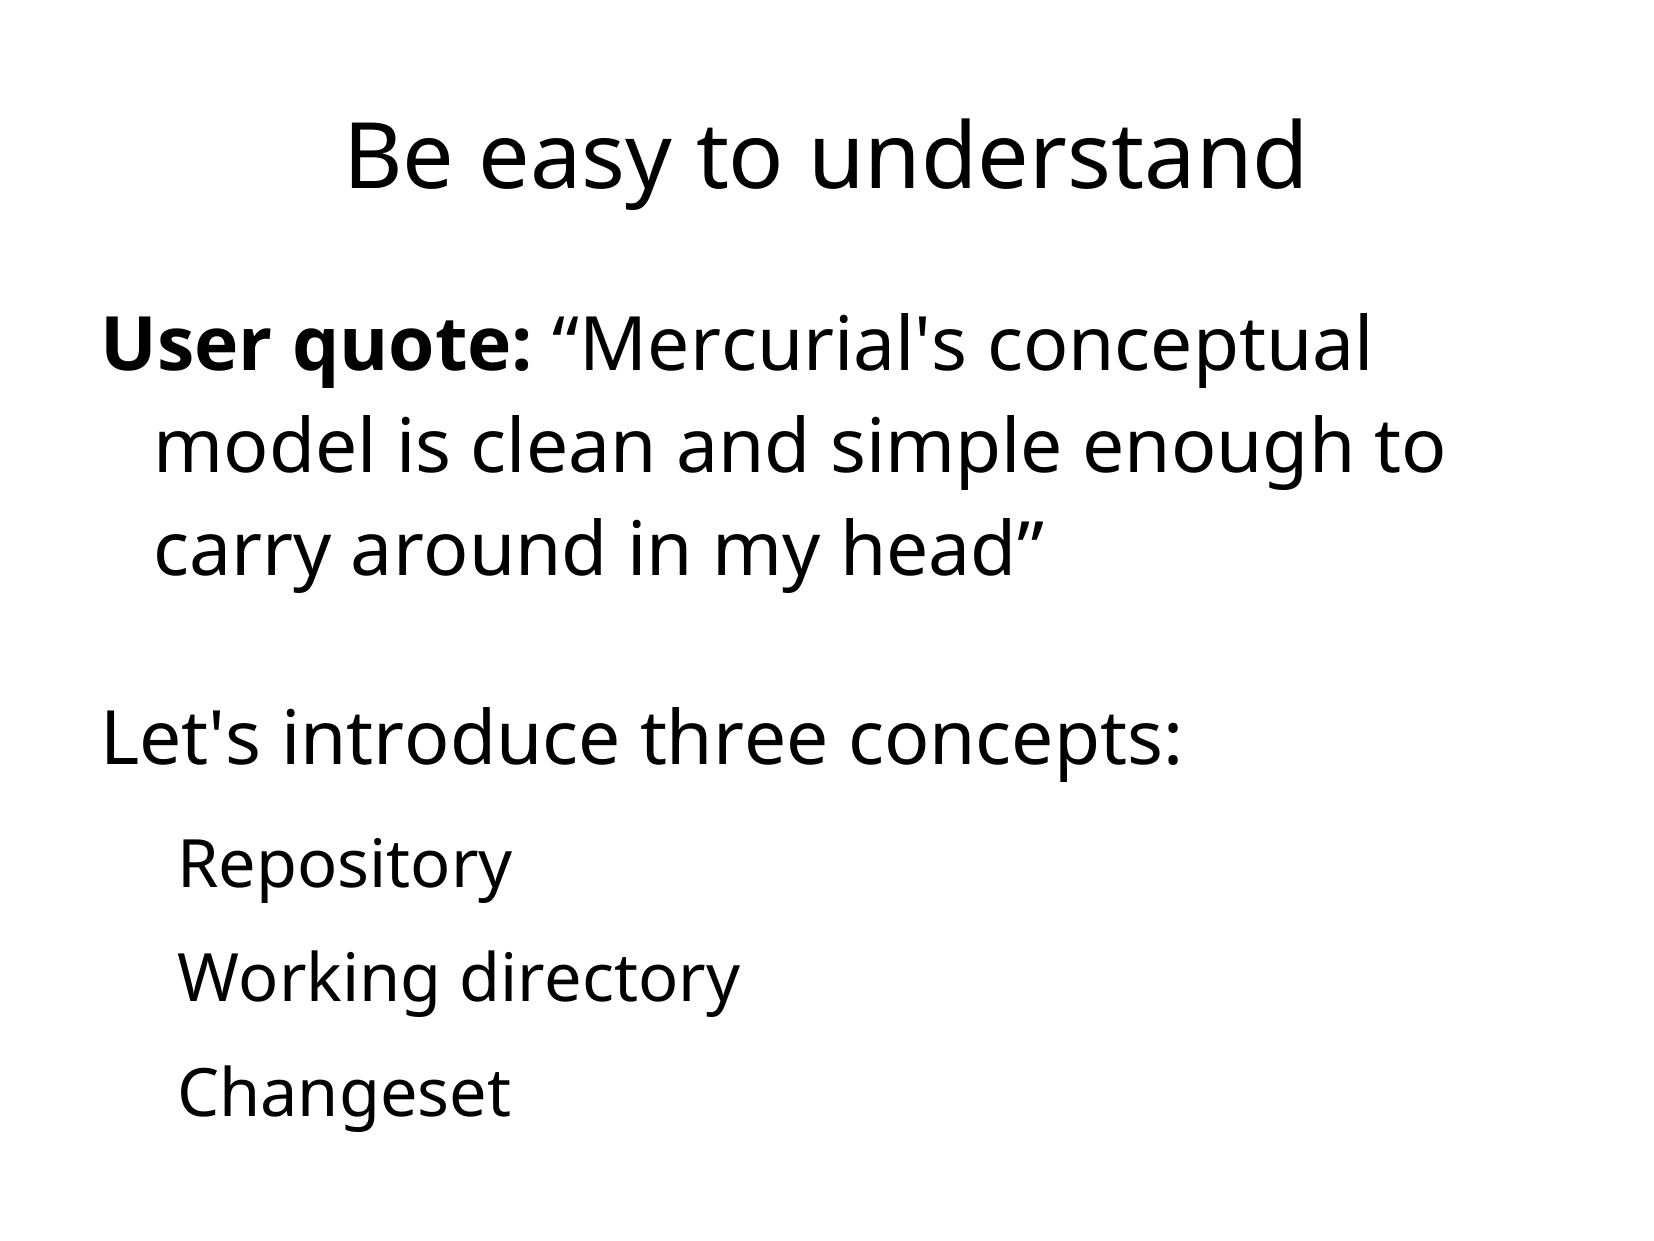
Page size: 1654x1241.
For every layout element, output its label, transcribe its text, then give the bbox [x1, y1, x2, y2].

title Be easy to understand [82, 49, 1571, 257]
list User quote: “Mercurial's conceptual model is clean and simple enough to carry around in my head” Let's introduce three concepts: Repository Working directory Changeset [82, 290, 1571, 1109]
